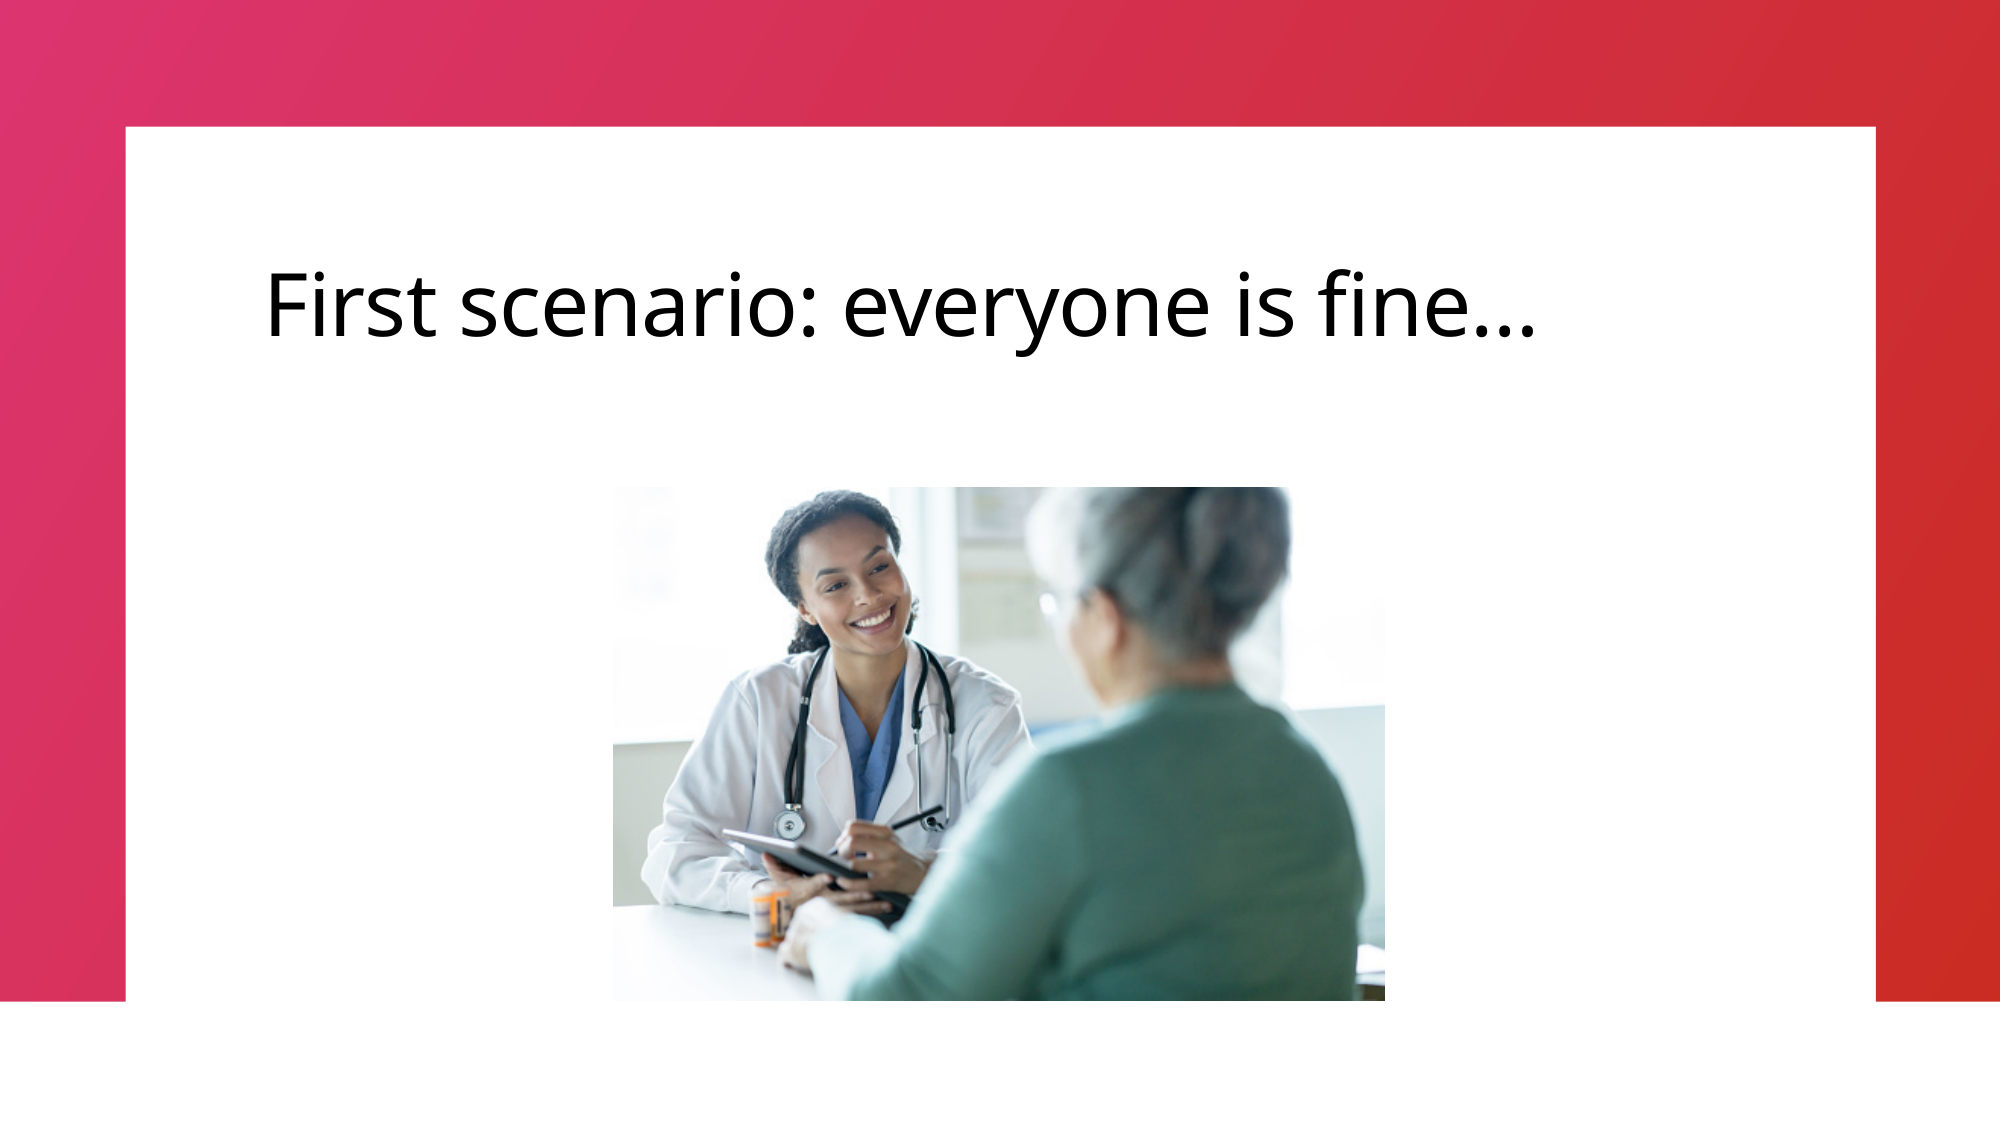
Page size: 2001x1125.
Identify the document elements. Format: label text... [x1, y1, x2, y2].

picture [613, 487, 1385, 1001]
title First scenario: everyone is fine… [248, 248, 1749, 470]
